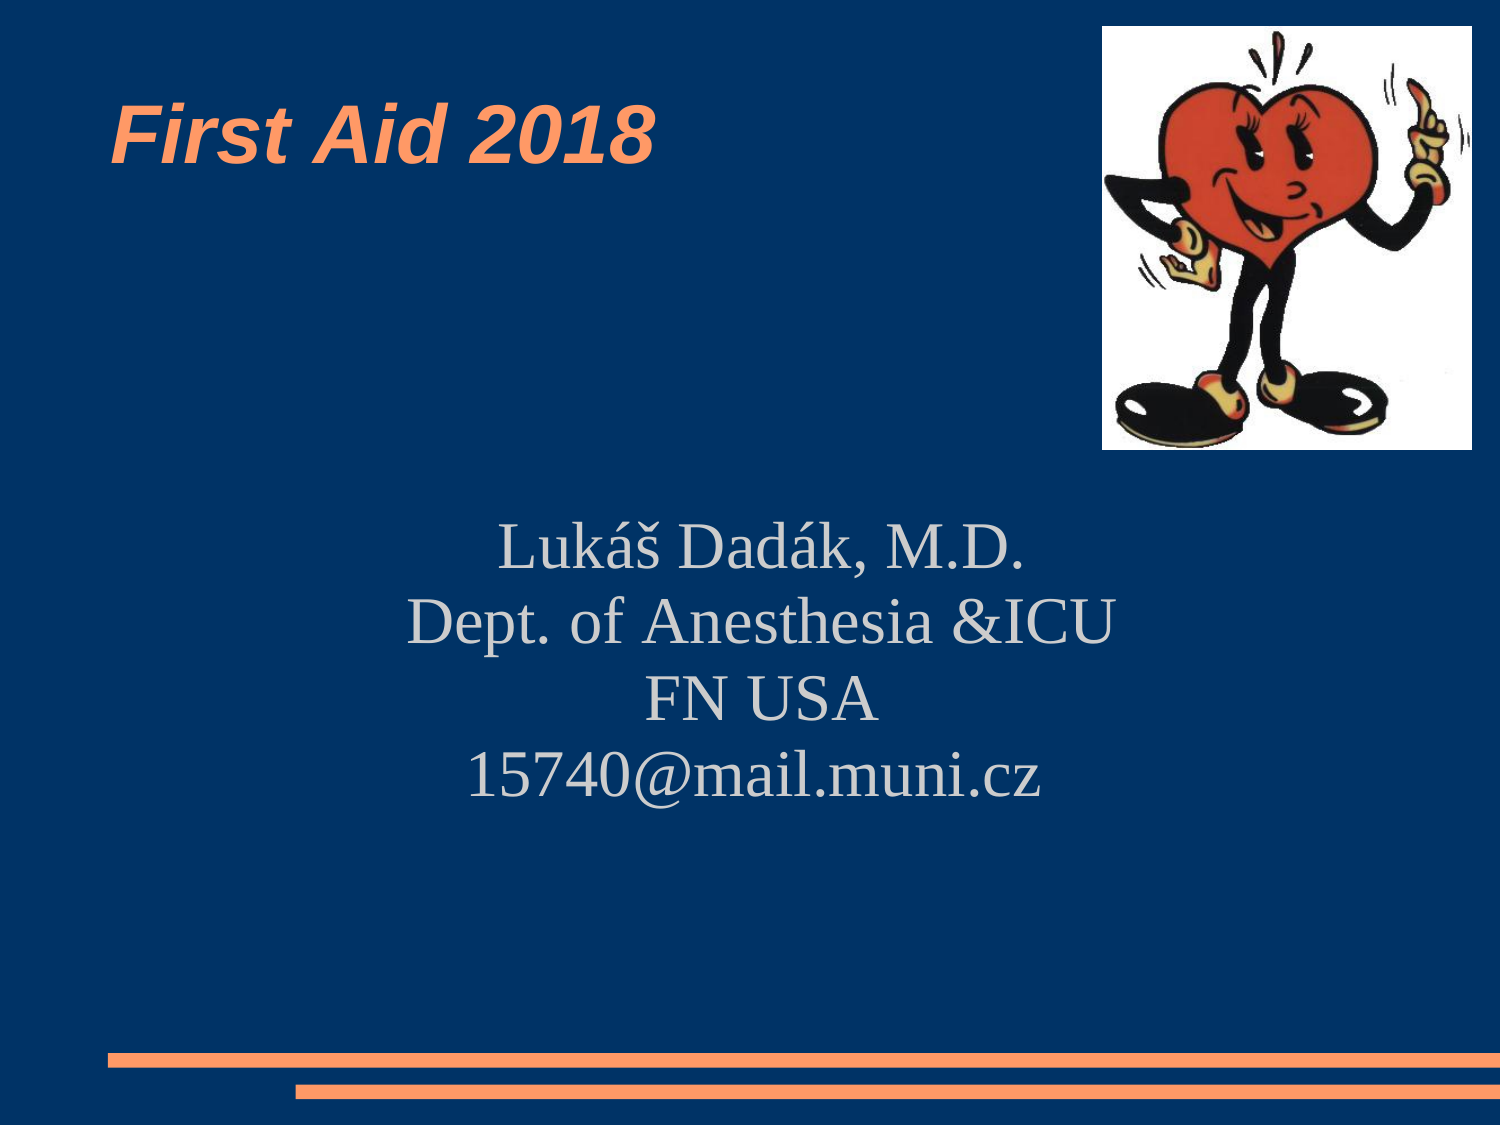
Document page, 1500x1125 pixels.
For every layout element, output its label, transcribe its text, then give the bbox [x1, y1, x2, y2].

picture [1102, 26, 1472, 450]
title First Aid 2018 [110, 49, 1102, 223]
subtitle Lukáš Dadák, M.D. Dept. of Anesthesia &ICU FN USA 15740@mail.muni.cz [110, 299, 1416, 1020]
